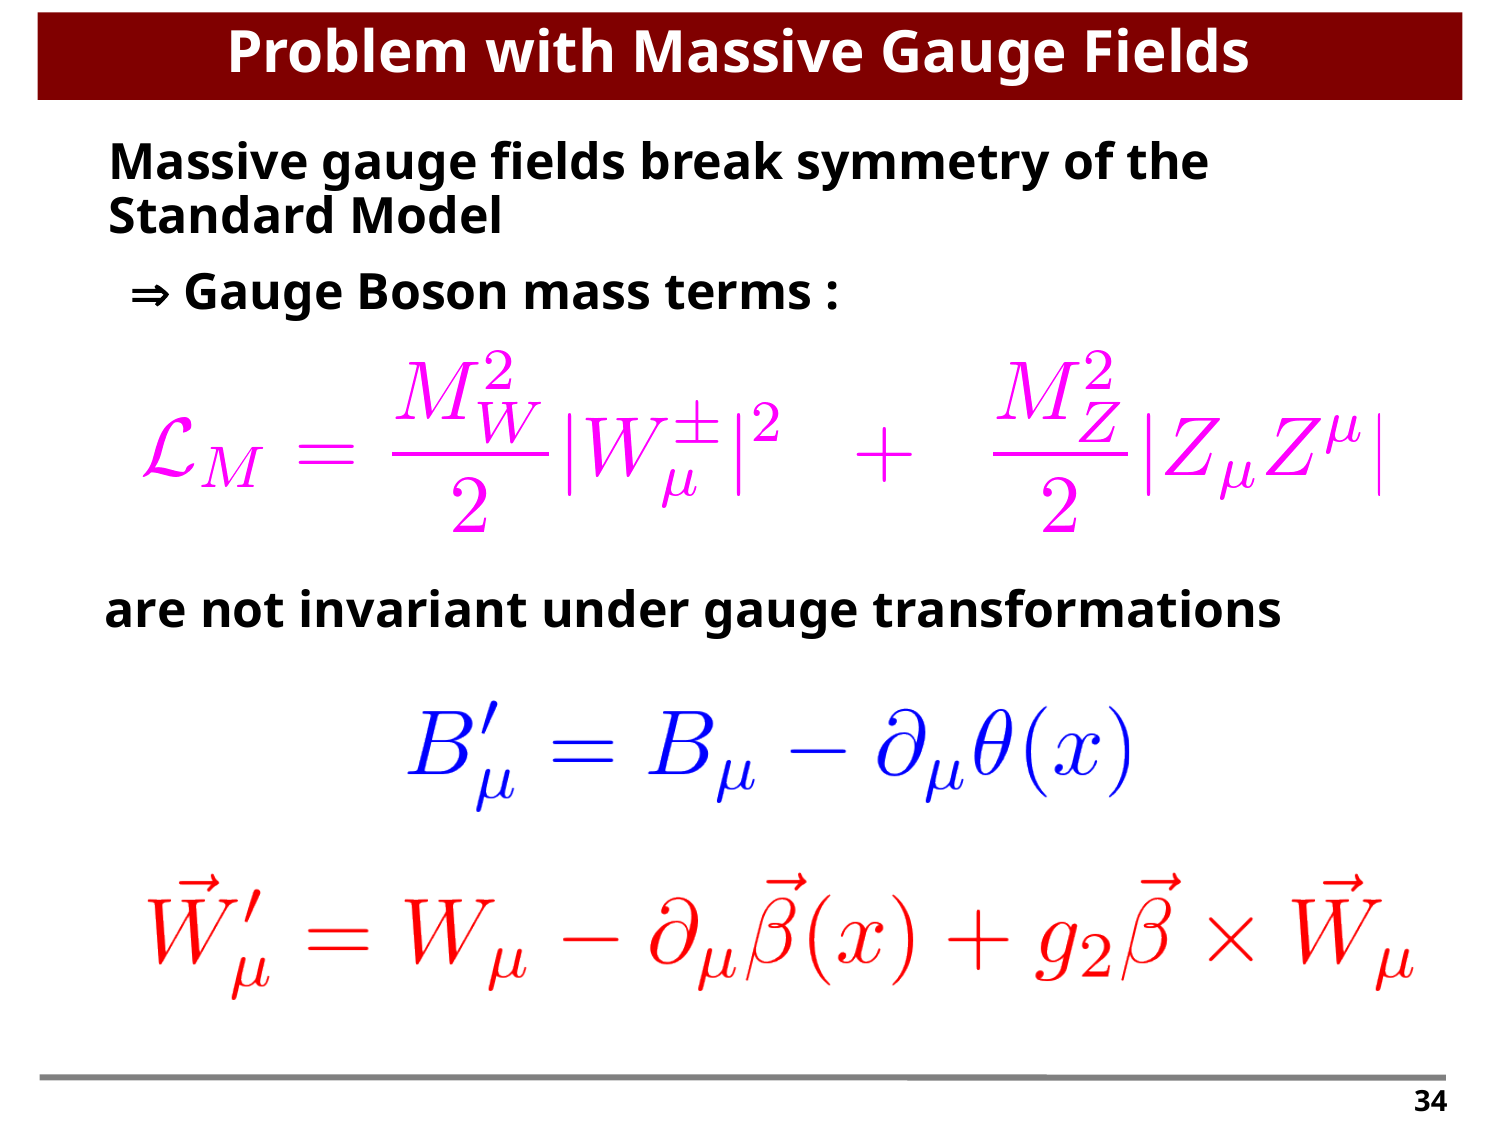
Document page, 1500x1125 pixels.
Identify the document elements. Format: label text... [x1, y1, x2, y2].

picture [407, 700, 1130, 812]
picture [142, 350, 1381, 532]
list Massive gauge fields break symmetry of the Standard Model Þ Gauge Boson mass terms : [37, 129, 1444, 873]
picture [147, 872, 1414, 1000]
title Problem with Massive Gauge Fields [132, 12, 1345, 96]
text_box are not invariant under gauge transformations [90, 570, 1471, 645]
